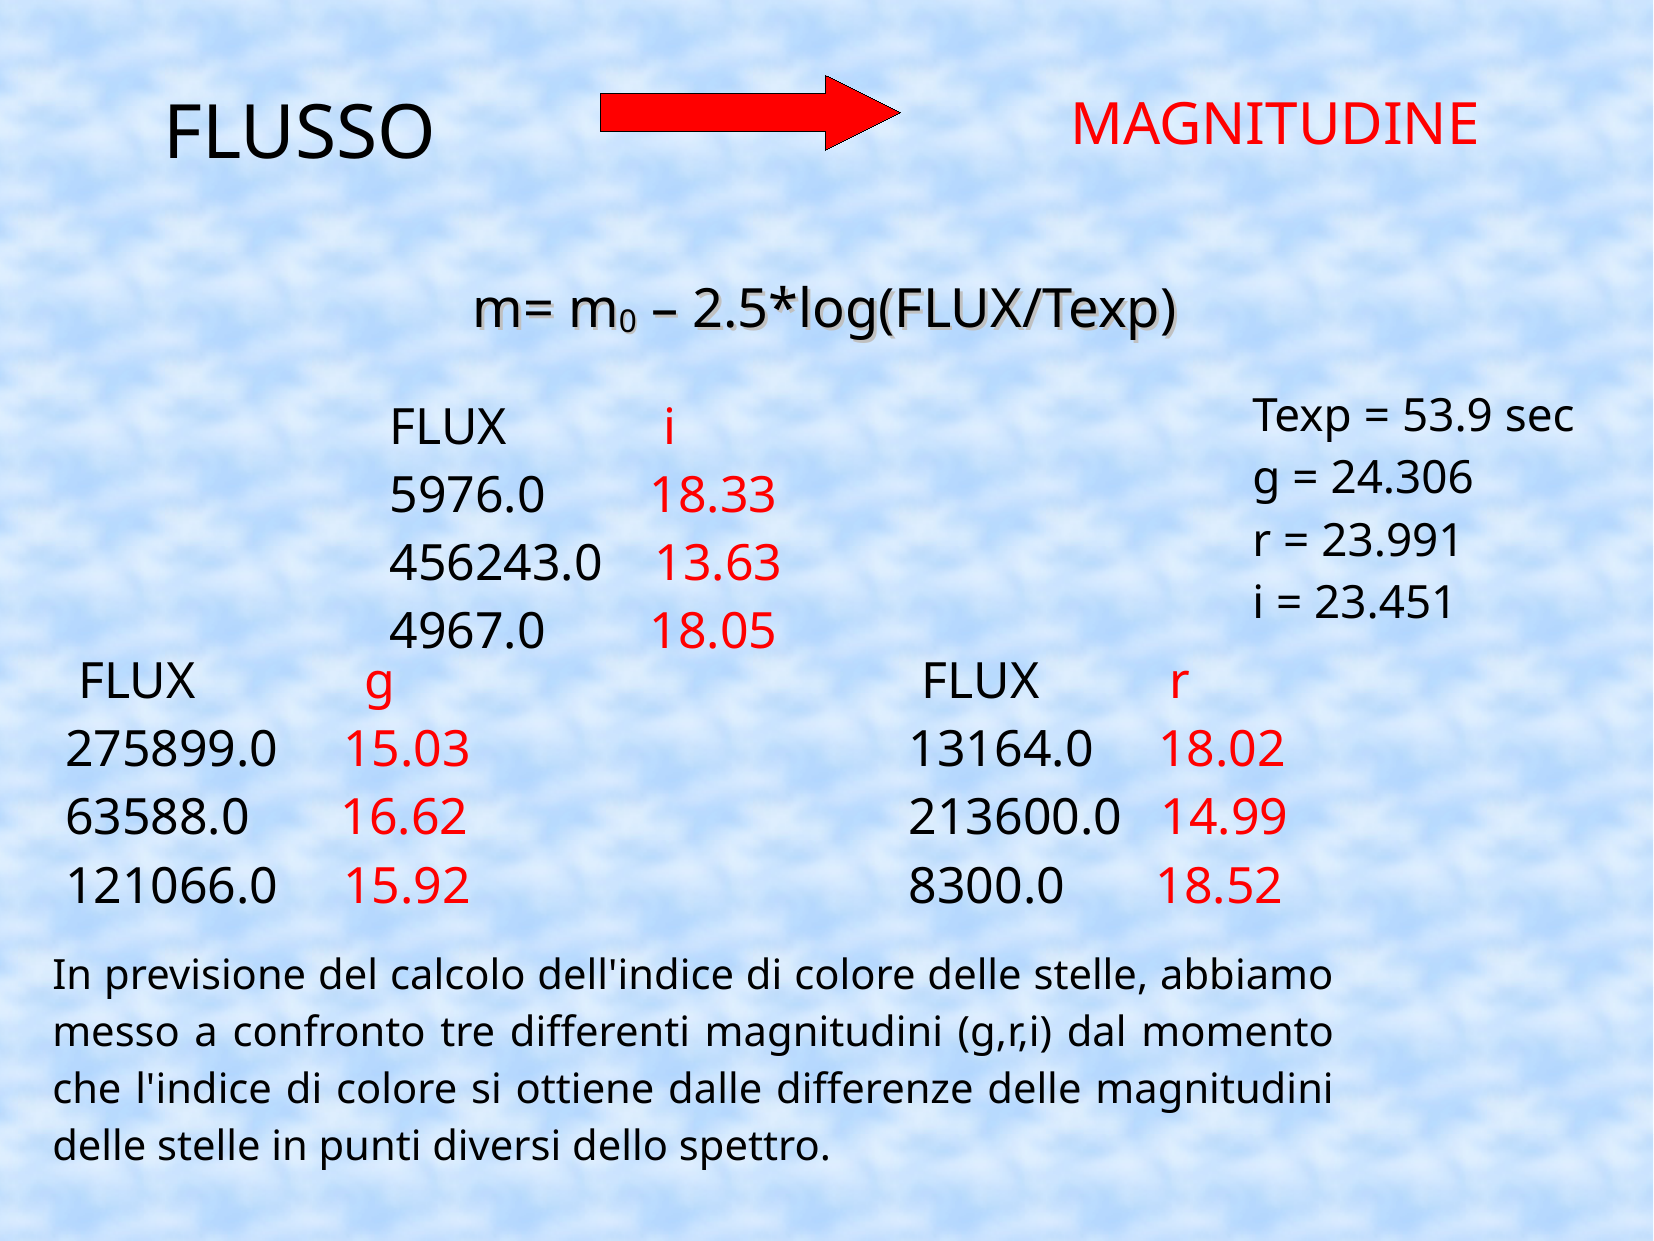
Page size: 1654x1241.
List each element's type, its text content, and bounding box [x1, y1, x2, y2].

text_box [600, 75, 901, 151]
picture [0, 0, 1654, 1241]
text_box Texp = 53.9 sec g = 24.306 r = 23.991 i = 23.451 [1237, 375, 1613, 637]
text_box FLUX r 13164.0 18.02 213600.0 14.99 8300.0 18.52 [894, 637, 1653, 1201]
text_box MAGNITUDINE [1012, 75, 1538, 166]
text_box FLUX g 275899.0 15.03 63588.0 16.62 121066.0 15.92 [37, 637, 894, 937]
text_box m= m0 – 2.5*log(FLUX/Texp) [374, 262, 1276, 376]
text_box FLUX i 5976.0 18.33 456243.0 13.63 4967.0 18.05 [375, 383, 1237, 901]
text_box FLUSSO [37, 71, 563, 226]
text_box In previsione del calcolo dell'indice di colore delle stelle, abbiamo messo a confronto tre differenti magnitudini (g,r,i) dal momento che l'indice di colore si ottiene dalle differenze delle magnitudini delle stelle in punti diversi dello spettro. [37, 937, 1351, 1169]
